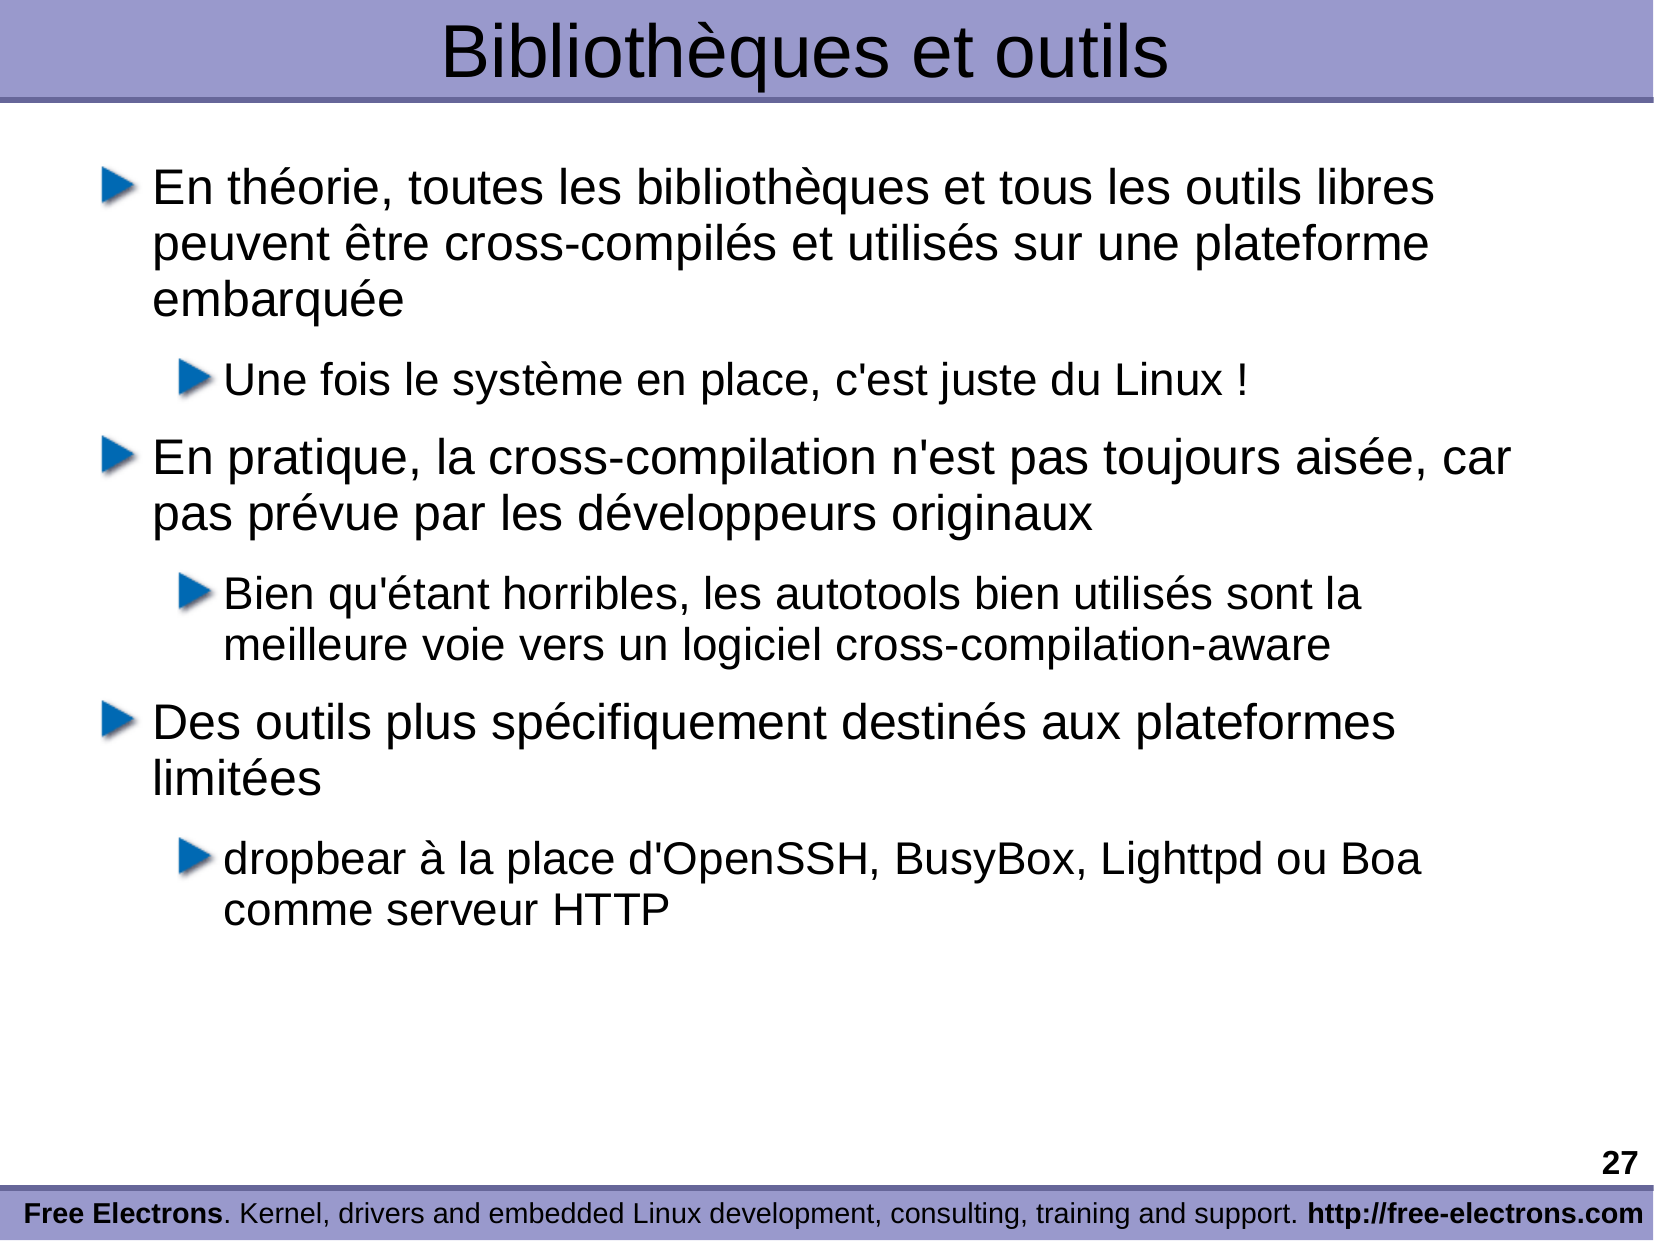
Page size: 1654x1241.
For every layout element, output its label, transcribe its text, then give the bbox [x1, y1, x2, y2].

title Bibliothèques et outils [60, 4, 1551, 98]
list En théorie, toutes les bibliothèques et tous les outils libres peuvent être cross-compilés et utilisés sur une plateforme embarquée Une fois le système en place, c'est juste du Linux ! En pratique, la cross-compilation n'est pas toujours aisée, car pas prévue par les développeurs originaux Bien qu'étant horribles, les autotools bien utilisés sont la meilleure voie vers un logiciel cross-compilation-aware Des outils plus spécifiquement destinés aux plateformes limitées dropbear à la place d'OpenSSH, BusyBox, Lighttpd ou Boa comme serveur HTTP [82, 159, 1546, 1118]
